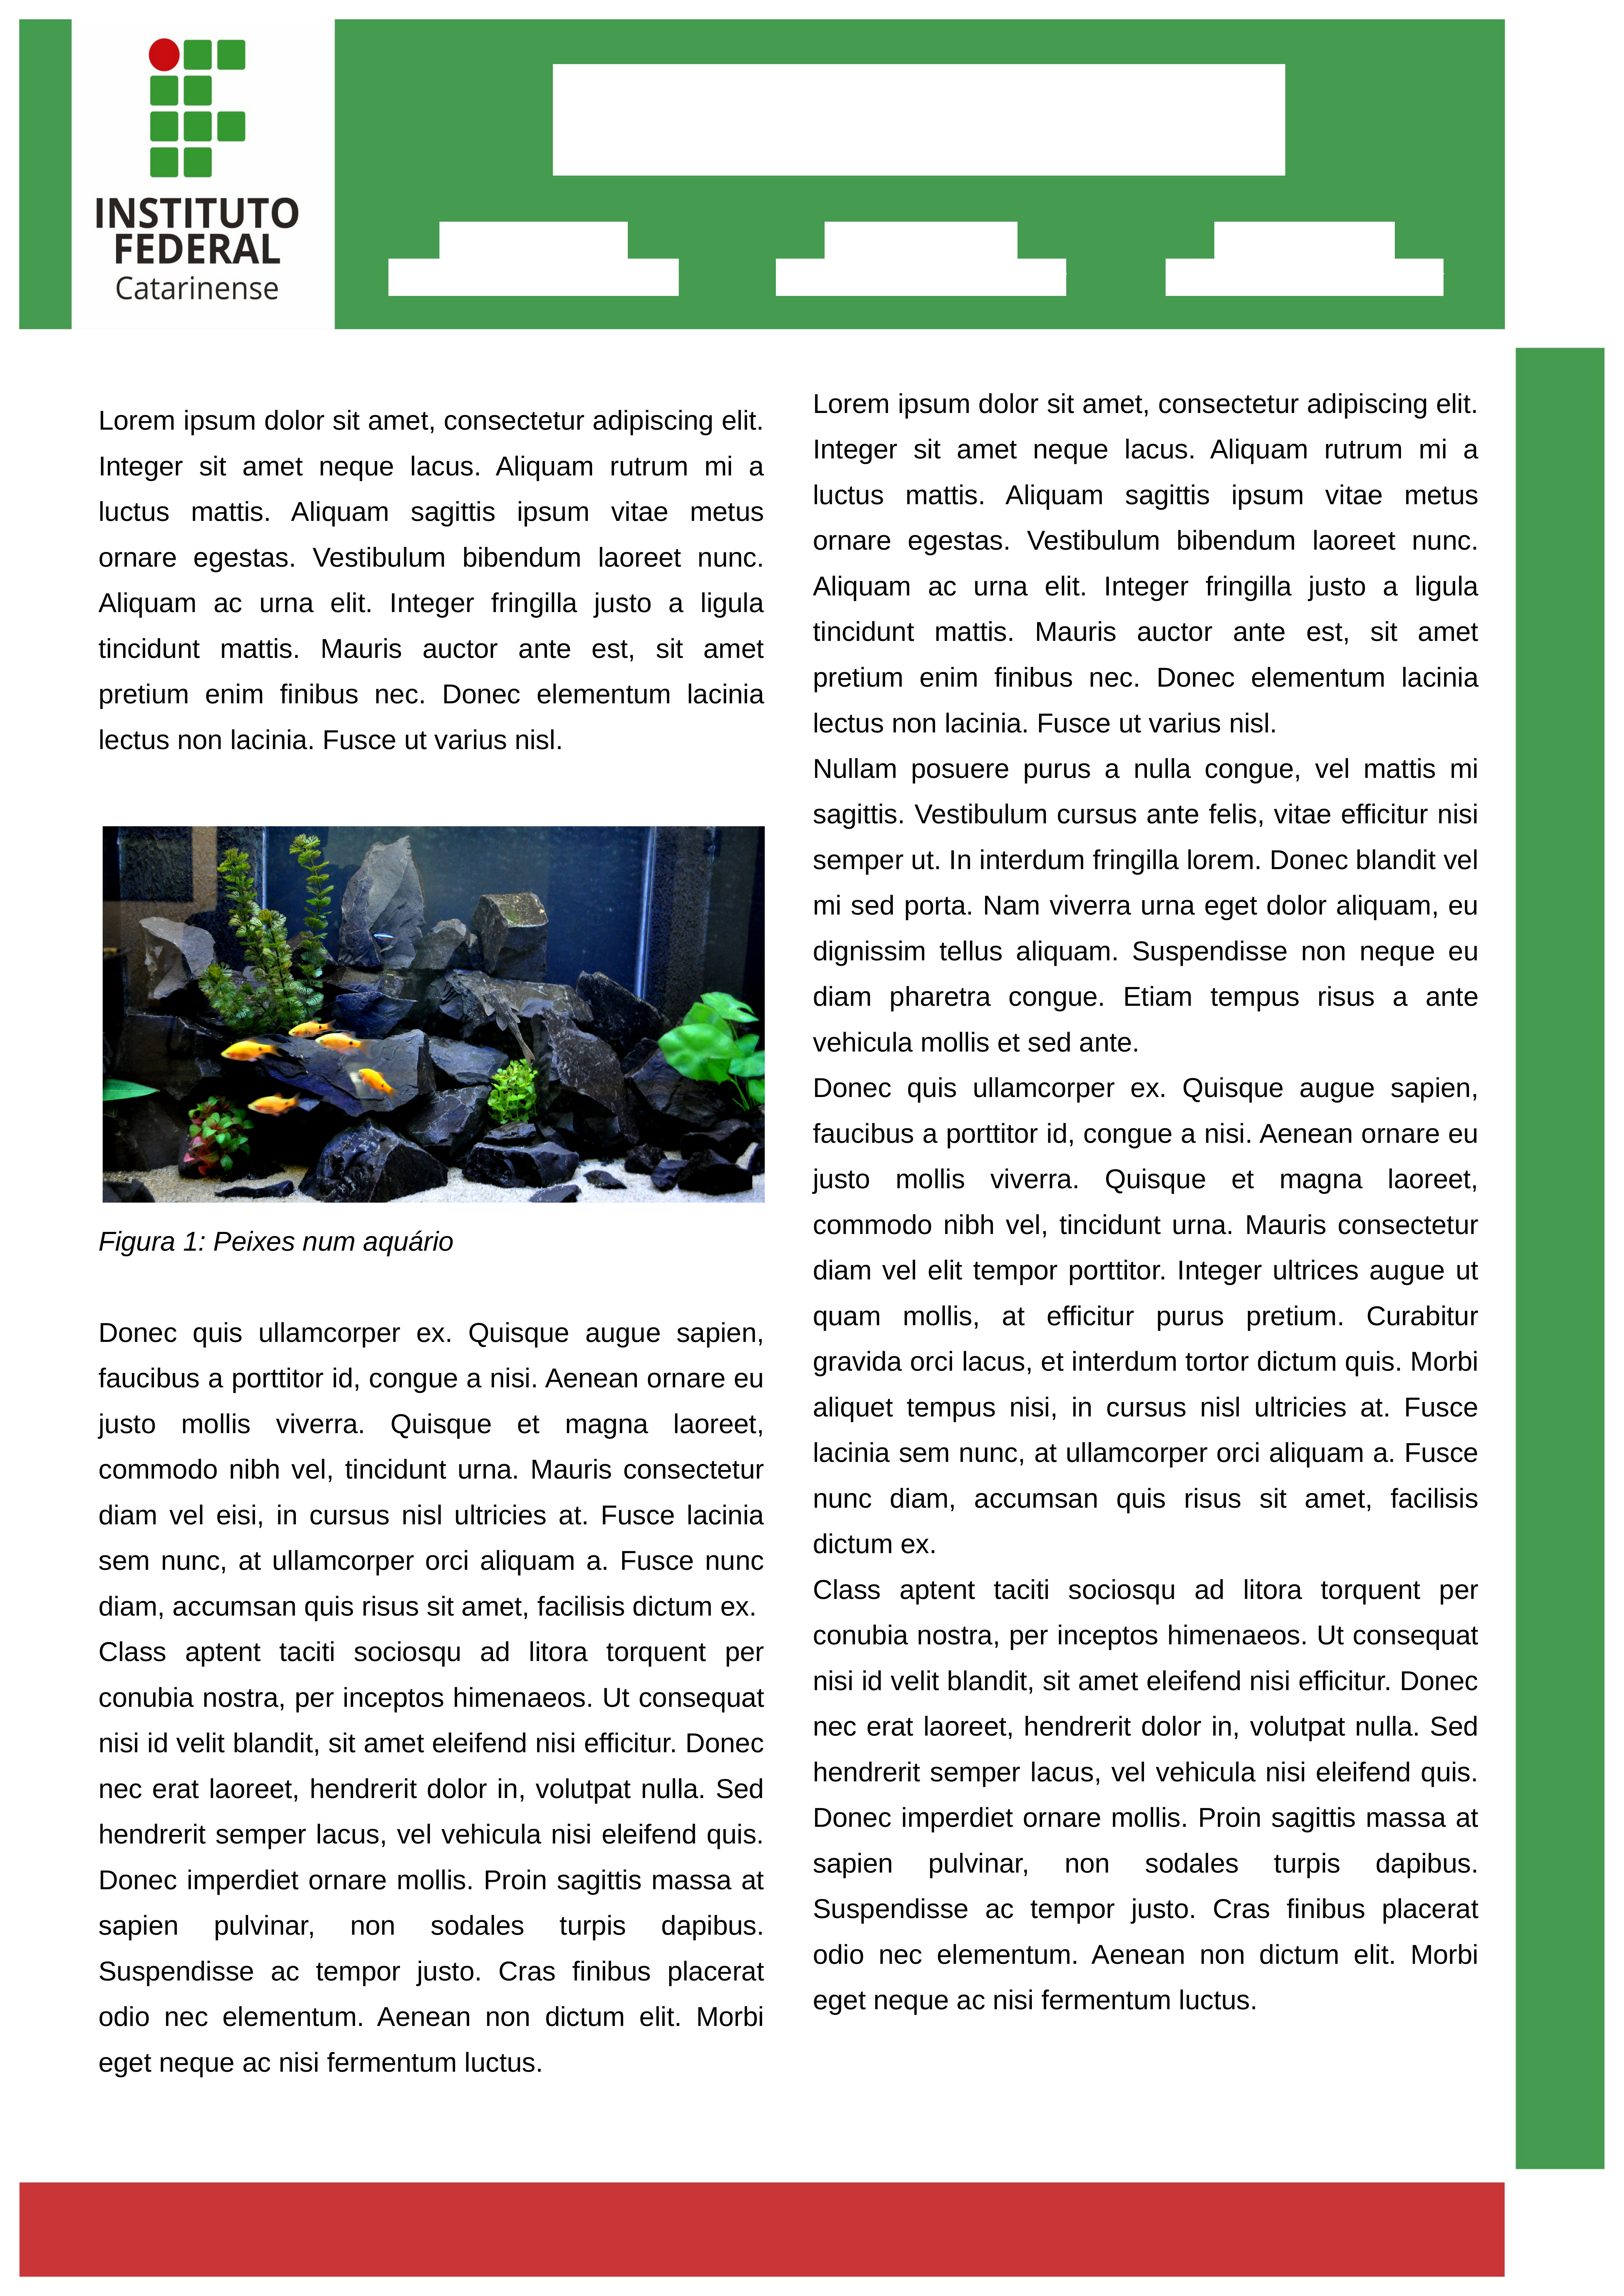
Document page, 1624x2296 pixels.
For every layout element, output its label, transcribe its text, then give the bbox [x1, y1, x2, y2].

title Primeiro Autor Título do primeiro autor [340, 201, 727, 317]
title Título do trabalho [340, 61, 1498, 178]
subtitle Lorem ipsum dolor sit amet, consectetur adipiscing elit. Integer sit amet neque lacus. Aliquam rutrum mi a luctus mattis. Aliquam sagittis ipsum vitae metus ornare egestas. Vestibulum bibendum laoreet nunc. Aliquam ac urna elit. Integer fringilla justo a ligula tincidunt mattis. Mauris auctor ante est, sit amet pretium enim finibus nec. Donec elementum lacinia lectus non lacinia. Fusce ut varius nisl. Figura 1: Peixes num aquário Donec quis ullamcorper ex. Quisque augue sapien, faucibus a porttitor id, congue a nisi. Aenean ornare eu justo mollis viverra. Quisque et magna laoreet, commodo nibh vel, tincidunt urna. Mauris consectetur diam vel eisi, in cursus nisl ultricies at. Fusce lacinia sem nunc, at ullamcorper orci aliquam a. Fusce nunc diam, accumsan quis risus sit amet, facilisis dictum ex. Class aptent taciti sociosqu ad litora torquent per conubia nostra, per inceptos himenaeos. Ut consequat nisi id velit blandit, sit amet eleifend nisi efficitur. Donec nec erat laoreet, hendrerit dolor in, volutpat nulla. Sed hendrerit semper lacus, vel vehicula nisi eleifend quis. Donec imperdiet ornare mollis. Proin sagittis massa at sapien pulvinar, non sodales turpis dapibus. Suspendisse ac tempor justo. Cras finibus placerat odio nec elementum. Aenean non dictum elit. Morbi eget neque ac nisi fermentum luctus. [98, 390, 765, 2066]
picture [19, 19, 1605, 2277]
title Terceiro Autor Título do terceiro autor [1111, 201, 1498, 317]
text_box Lorem ipsum dolor sit amet, consectetur adipiscing elit. Integer sit amet neque lacus. Aliquam rutrum mi a luctus mattis. Aliquam sagittis ipsum vitae metus ornare egestas. Vestibulum bibendum laoreet nunc. Aliquam ac urna elit. Integer fringilla justo a ligula tincidunt mattis. Mauris auctor ante est, sit amet pretium enim finibus nec. Donec elementum lacinia lectus non lacinia. Fusce ut varius nisl. Nullam posuere purus a nulla congue, vel mattis mi sagittis. Vestibulum cursus ante felis, vitae efficitur nisi semper ut. In interdum fringilla lorem. Donec blandit vel mi sed porta. Nam viverra urna eget dolor aliquam, eu dignissim tellus aliquam. Suspendisse non neque eu diam pharetra congue. Etiam tempus risus a ante vehicula mollis et sed ante. Donec quis ullamcorper ex. Quisque augue sapien, faucibus a porttitor id, congue a nisi. Aenean ornare eu justo mollis viverra. Quisque et magna laoreet, commodo nibh vel, tincidunt urna. Mauris consectetur diam vel elit tempor porttitor. Integer ultrices augue ut quam mollis, at efficitur purus pretium. Curabitur gravida orci lacus, et interdum tortor dictum quis. Morbi aliquet tempus nisi, in cursus nisl ultricies at. Fusce lacinia sem nunc, at ullamcorper orci aliquam a. Fusce nunc diam, accumsan quis risus sit amet, facilisis dictum ex. Class aptent taciti sociosqu ad litora torquent per conubia nostra, per inceptos himenaeos. Ut consequat nisi id velit blandit, sit amet eleifend nisi efficitur. Donec nec erat laoreet, hendrerit dolor in, volutpat nulla. Sed hendrerit semper lacus, vel vehicula nisi eleifend quis. Donec imperdiet ornare mollis. Proin sagittis massa at sapien pulvinar, non sodales turpis dapibus. Suspendisse ac tempor justo. Cras finibus placerat odio nec elementum. Aenean non dictum elit. Morbi eget neque ac nisi fermentum luctus. [813, 381, 1479, 2008]
title Segundo Autor Título do segundo autor [727, 201, 1111, 317]
